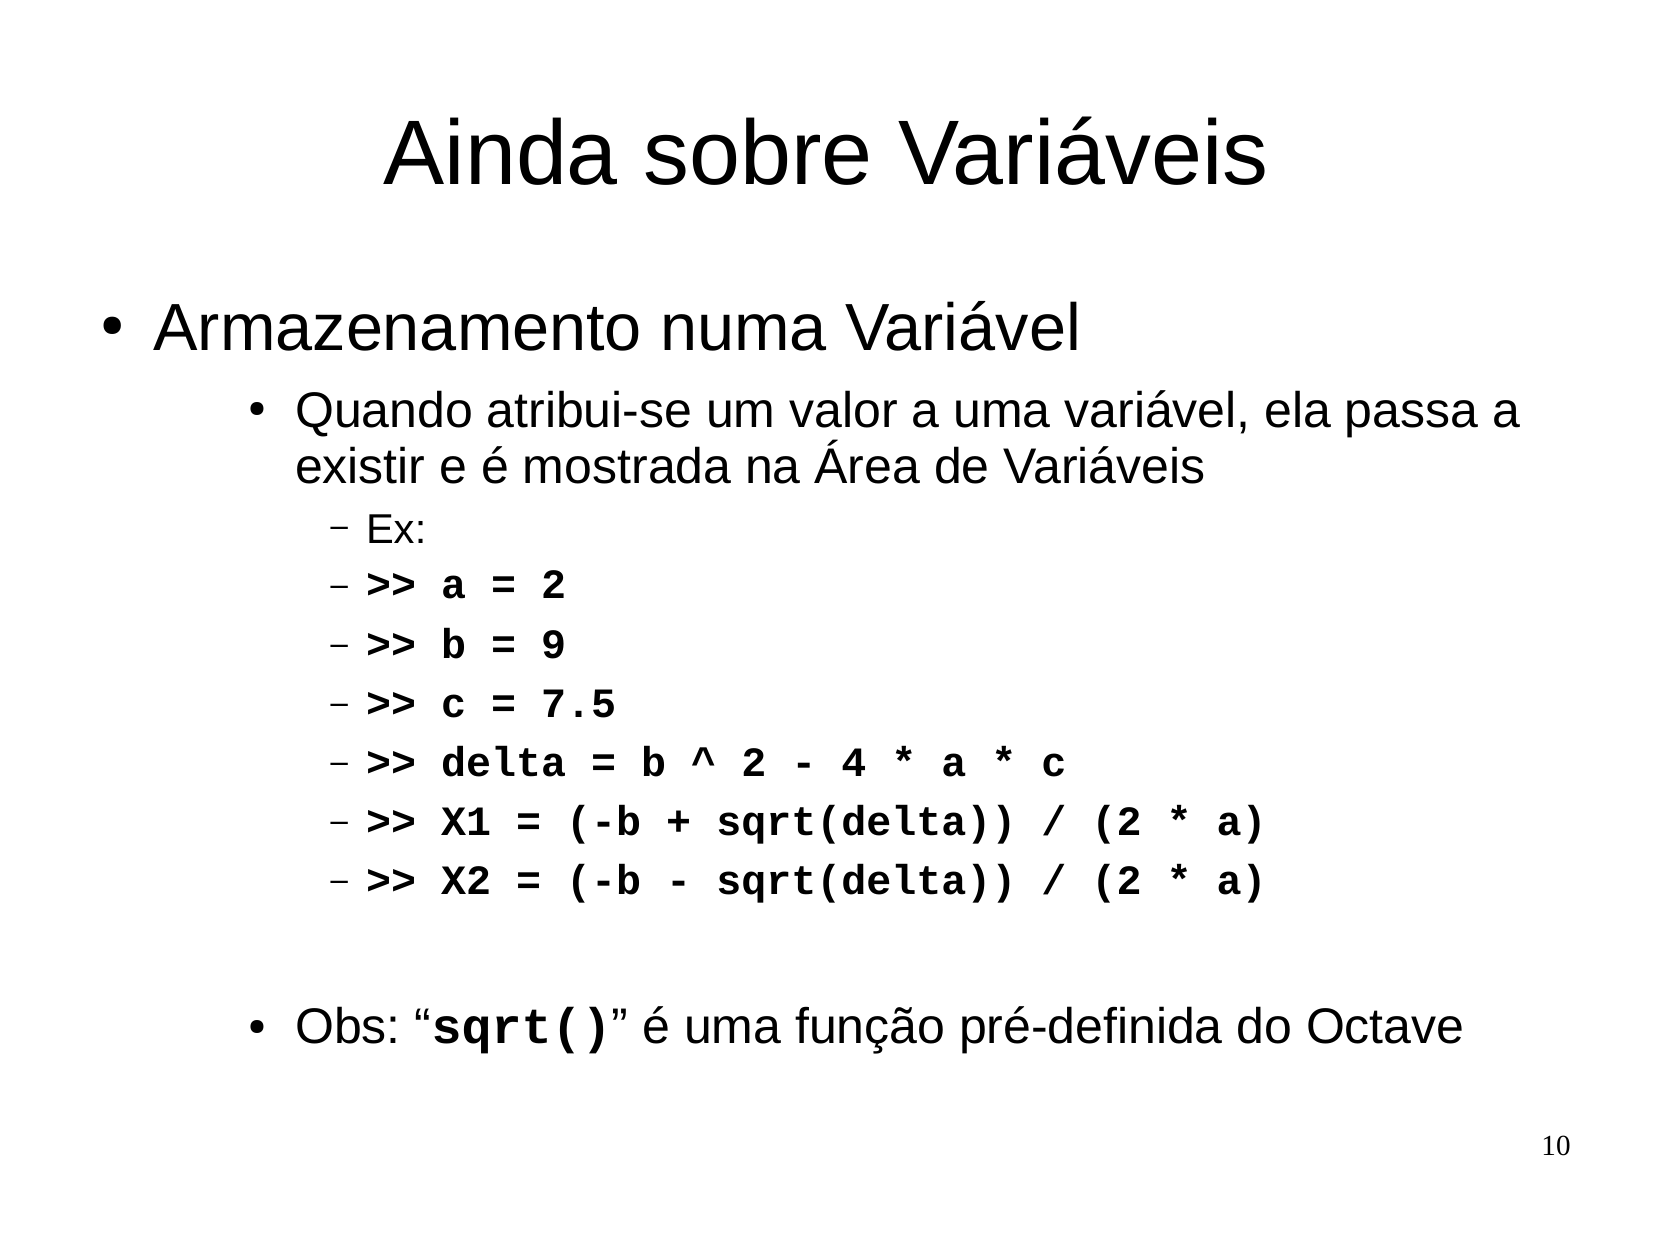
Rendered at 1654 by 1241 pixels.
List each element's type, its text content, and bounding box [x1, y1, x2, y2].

title Ainda sobre Variáveis [82, 49, 1571, 257]
list Armazenamento numa Variável Quando atribui-se um valor a uma variável, ela passa a existir e é mostrada na Área de Variáveis Ex: >> a = 2 >> b = 9 >> c = 7.5 >> delta = b ^ 2 - 4 * a * c >> X1 = (-b + sqrt(delta)) / (2 * a) >> X2 = (-b - sqrt(delta)) / (2 * a) Obs: “sqrt()” é uma função pré-definida do Octave [82, 290, 1571, 1111]
